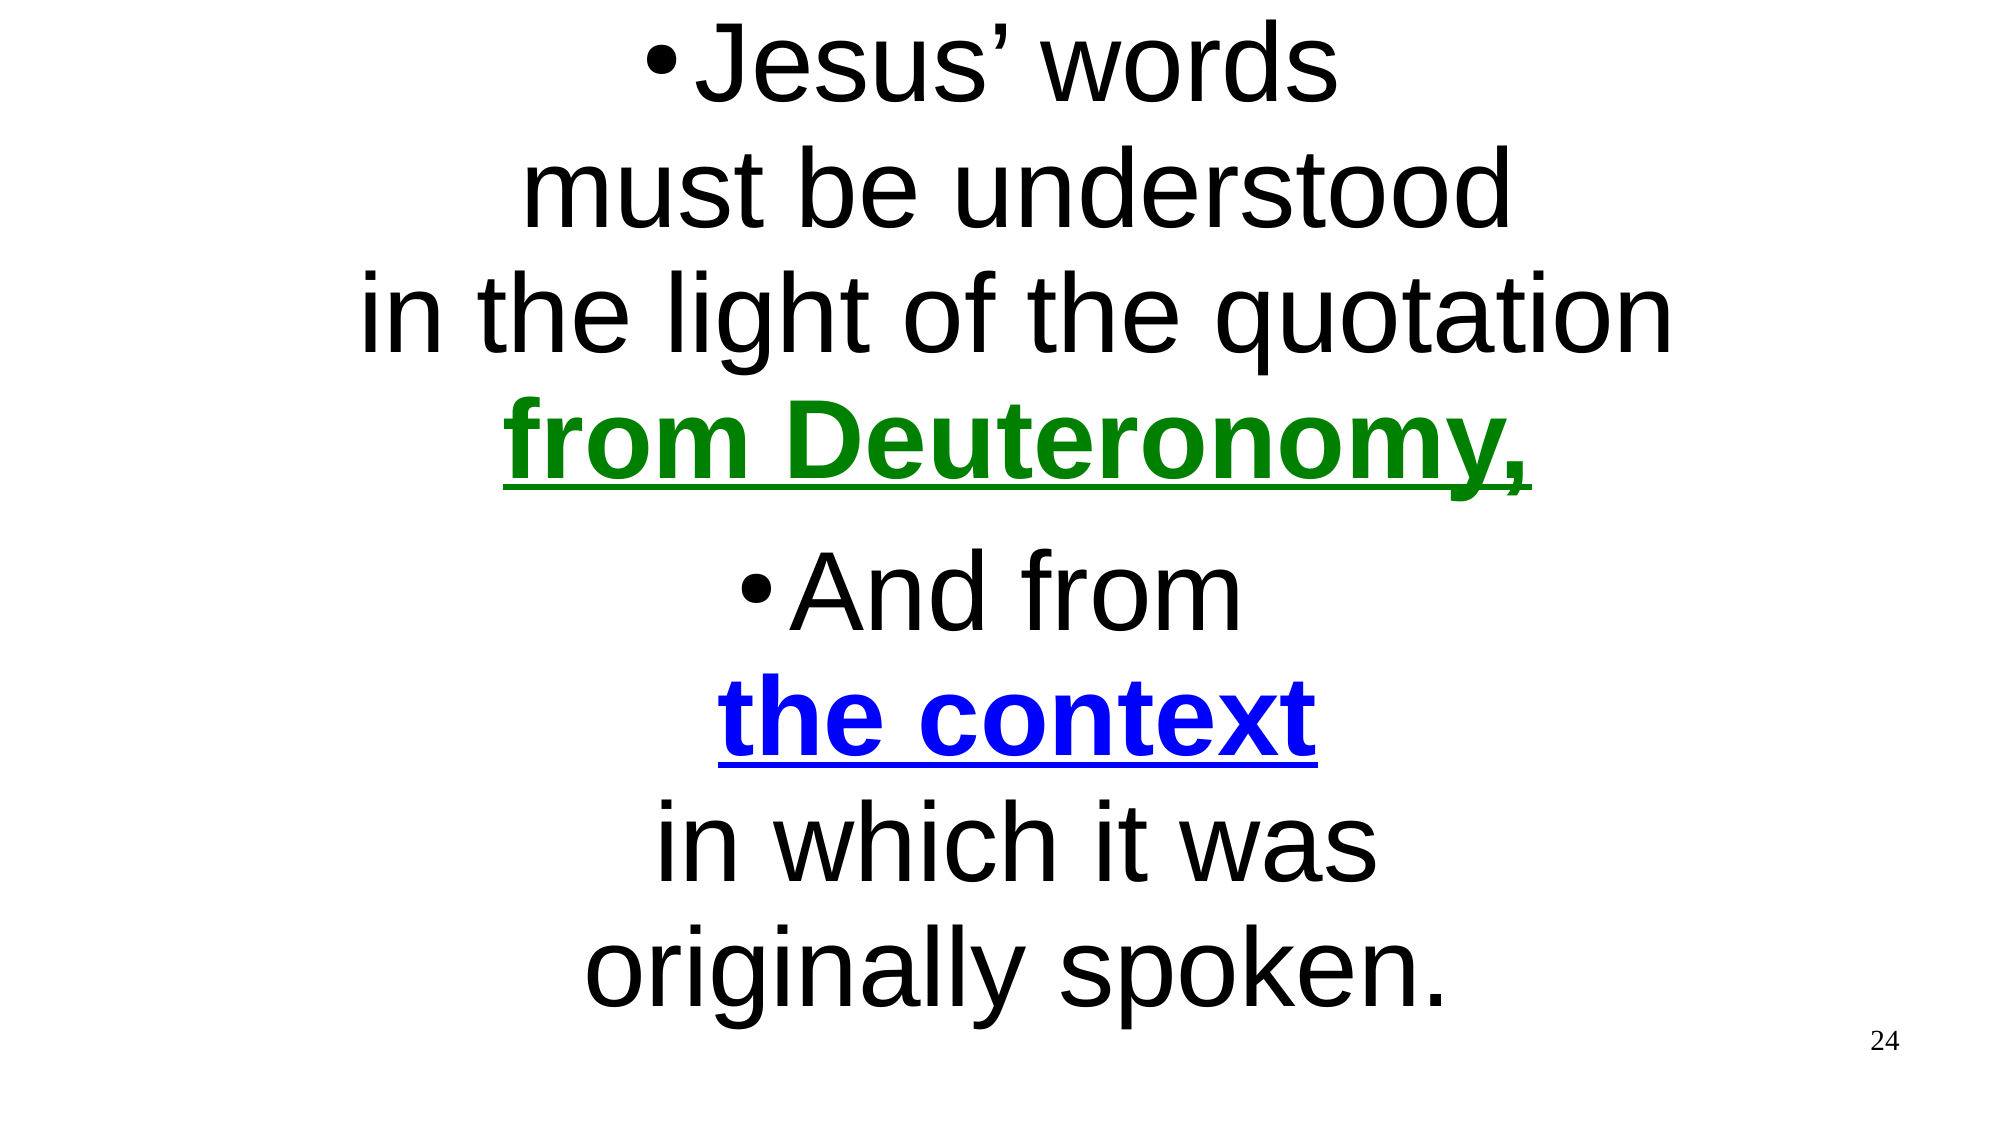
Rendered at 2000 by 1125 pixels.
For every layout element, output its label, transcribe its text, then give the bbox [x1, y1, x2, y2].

list Jesus’ words must be understood in the light of the quotation from Deuteronomy, And from the context in which it was originally spoken. [0, 0, 1996, 1123]
